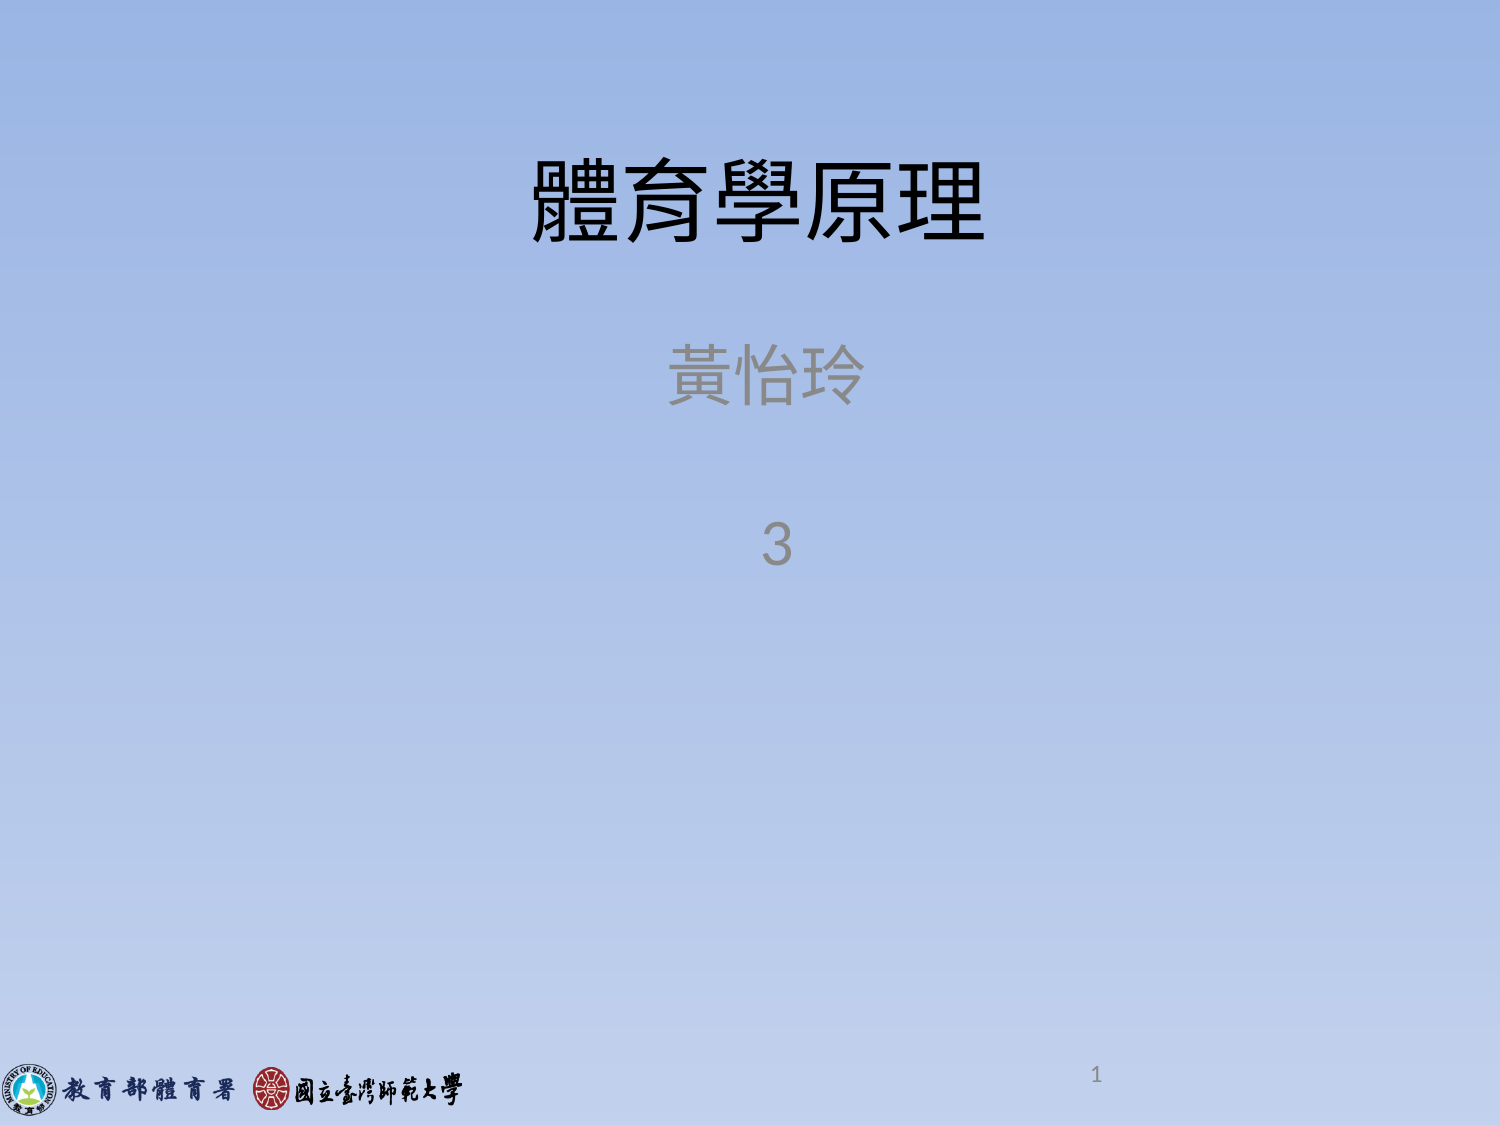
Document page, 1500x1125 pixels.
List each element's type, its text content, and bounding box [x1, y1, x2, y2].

title 體育學原理 [121, 78, 1397, 320]
text_box 3 [251, 491, 1302, 598]
picture [0, 1051, 243, 1125]
subtitle 黃怡玲 [242, 326, 1293, 433]
picture [253, 1067, 462, 1110]
text_box [1074, 1042, 1426, 1103]
